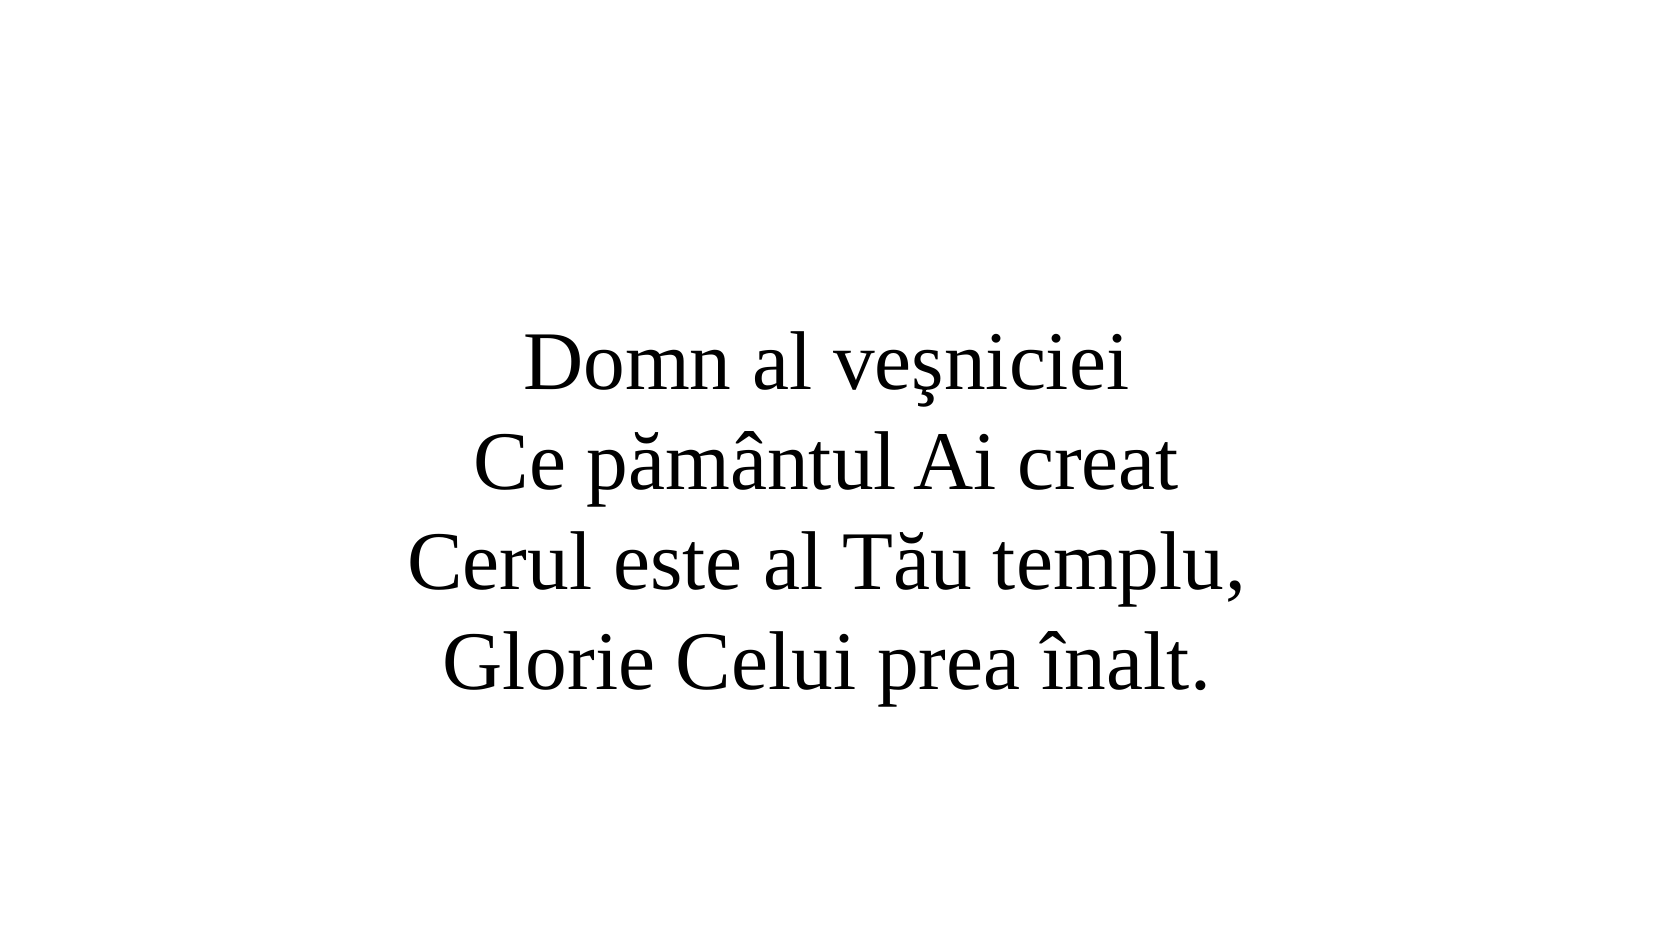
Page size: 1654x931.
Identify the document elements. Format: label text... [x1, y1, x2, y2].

subtitle Domn al veşniciei Ce pământul Ai creat Cerul este al Tău templu, Glorie Celui prea înalt. [0, 298, 1654, 671]
